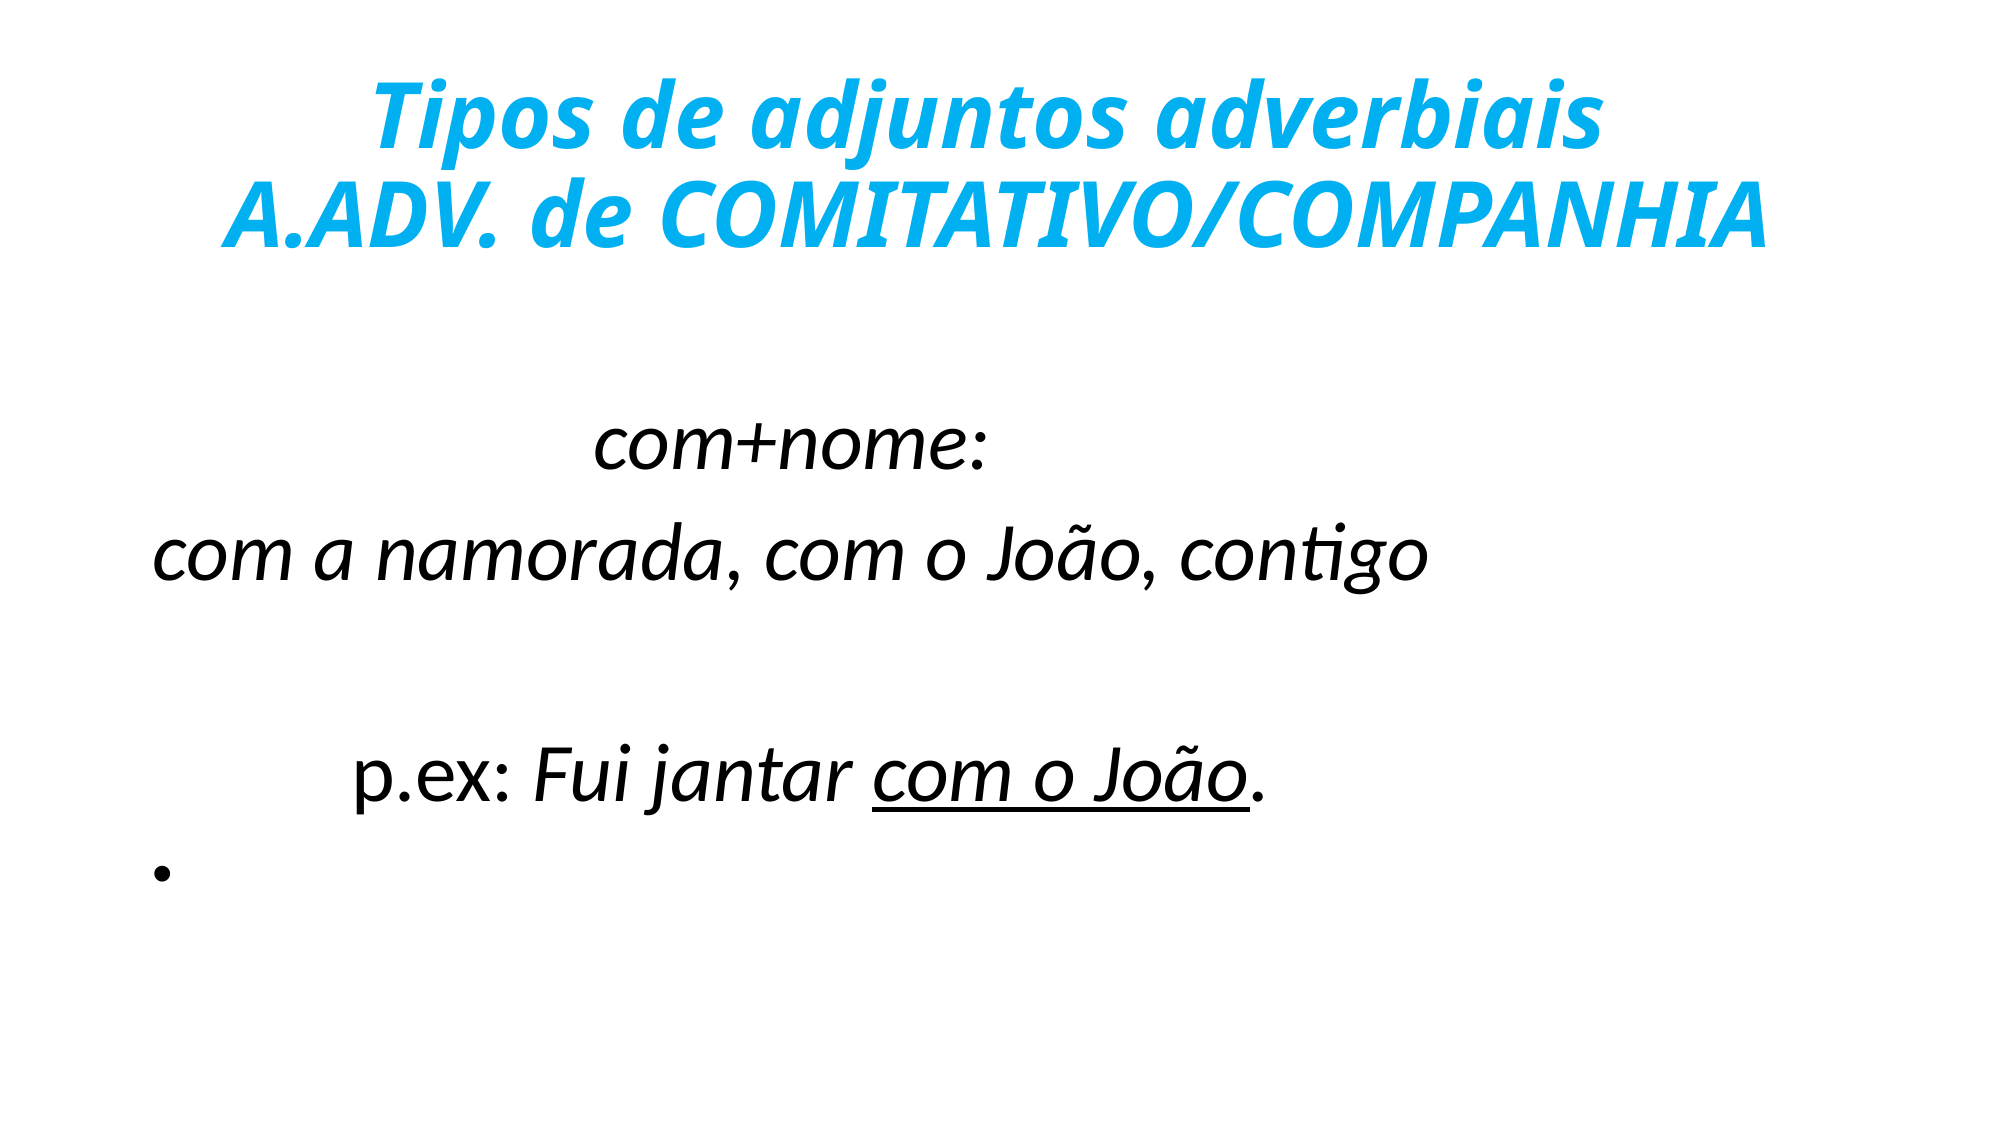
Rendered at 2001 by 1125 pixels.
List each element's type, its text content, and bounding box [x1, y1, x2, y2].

list com+nome: com a namorada, com o João, contigo p.ex: Fui jantar com o João. [137, 299, 1863, 1014]
title Tipos de adjuntos adverbiais A.ADV. de COMITATIVO/COMPANHIA [137, 59, 1863, 278]
